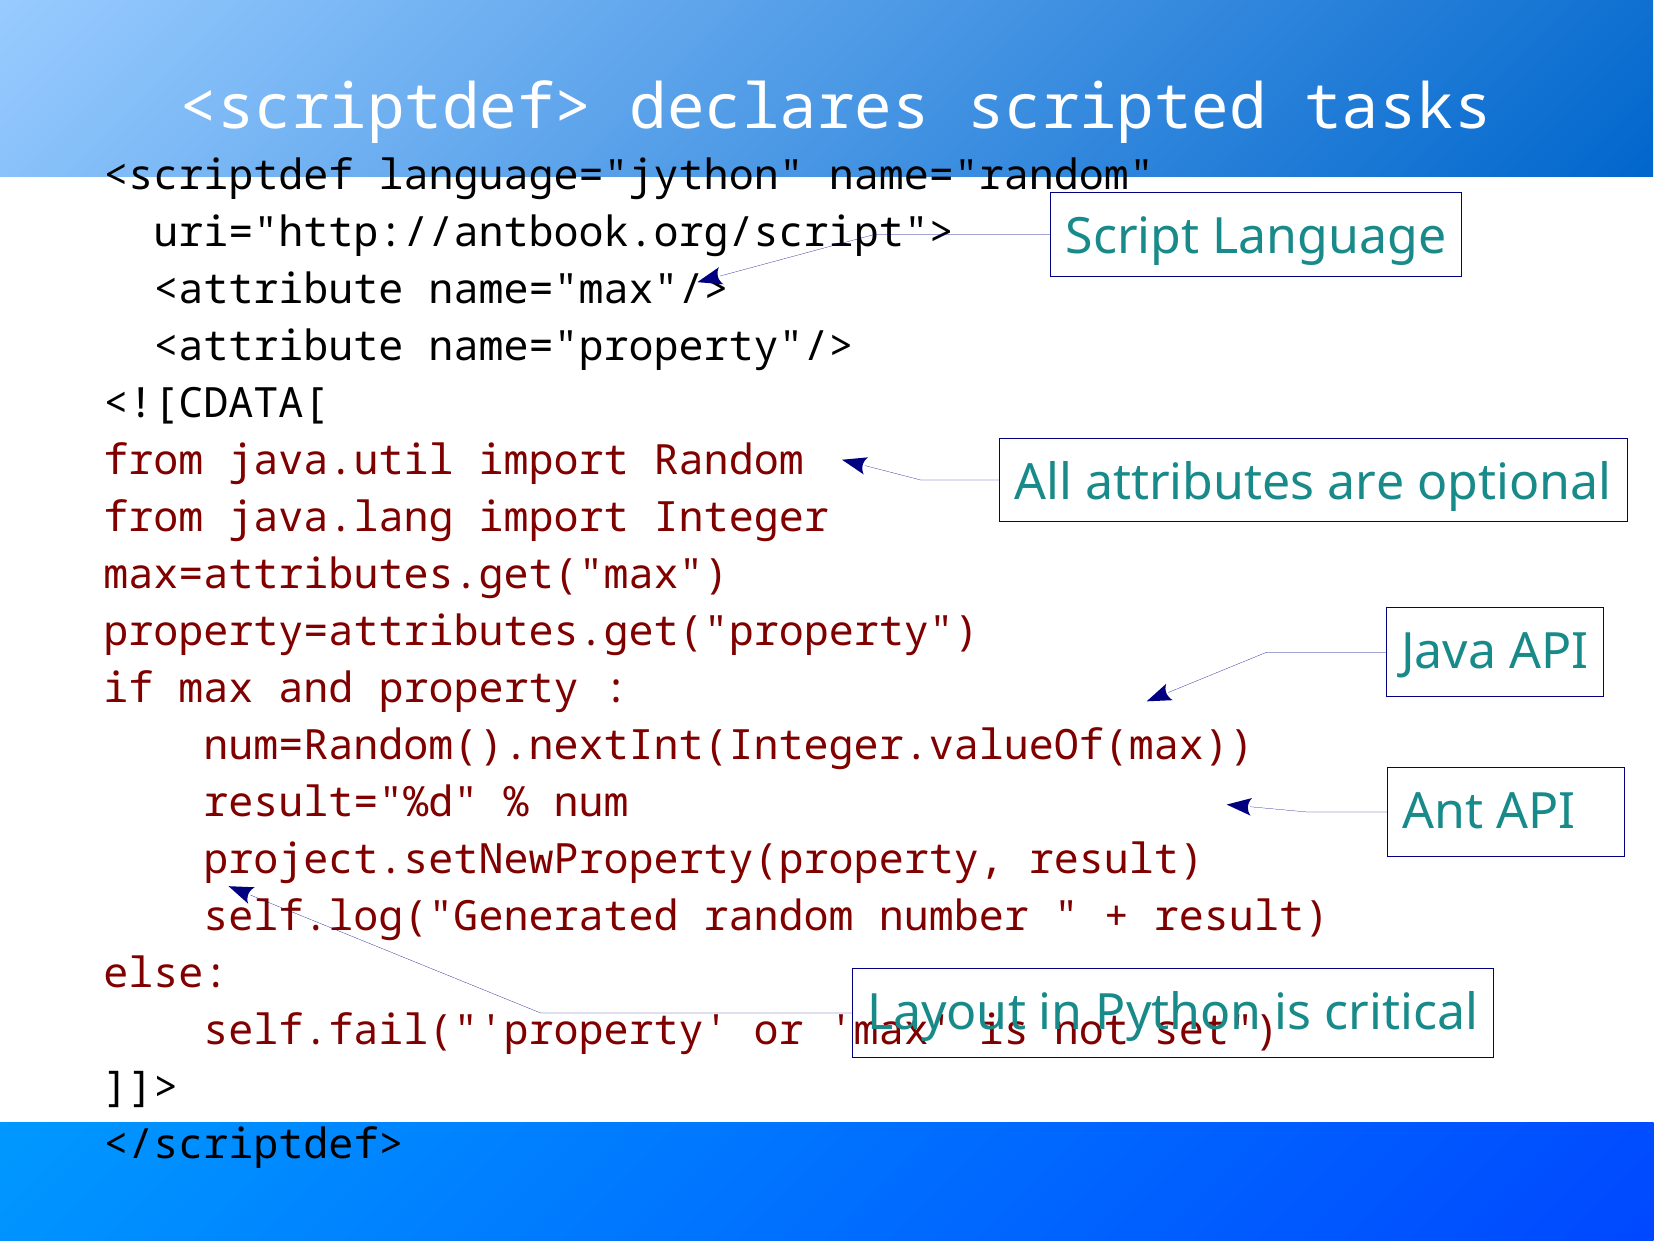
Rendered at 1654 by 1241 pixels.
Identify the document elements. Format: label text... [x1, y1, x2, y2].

text_box Ant API [1387, 767, 1625, 857]
text_box All attributes are optional [999, 438, 1628, 522]
title <scriptdef> declares scripted tasks [154, 59, 1497, 148]
text_box Java API [1386, 607, 1604, 697]
text_box Script Language [1050, 192, 1462, 277]
text_box <scriptdef language="jython" name="random" uri="http://antbook.org/script"> <attribute name="max"/> <attribute name="property"/> <![CDATA[ from java.util import Random from java.lang import Integer max=attributes.get("max") property=attributes.get("property") if max and property : num=Random().nextInt(Integer.valueOf(max)) result="%d" % num project.setNewProperty(property, result) self.log("Generated random number " + result) else: self.fail("'property' or 'max' is not set") ]]> </scriptdef> [88, 274, 1376, 1042]
text_box Layout in Python is critical [852, 968, 1494, 1058]
